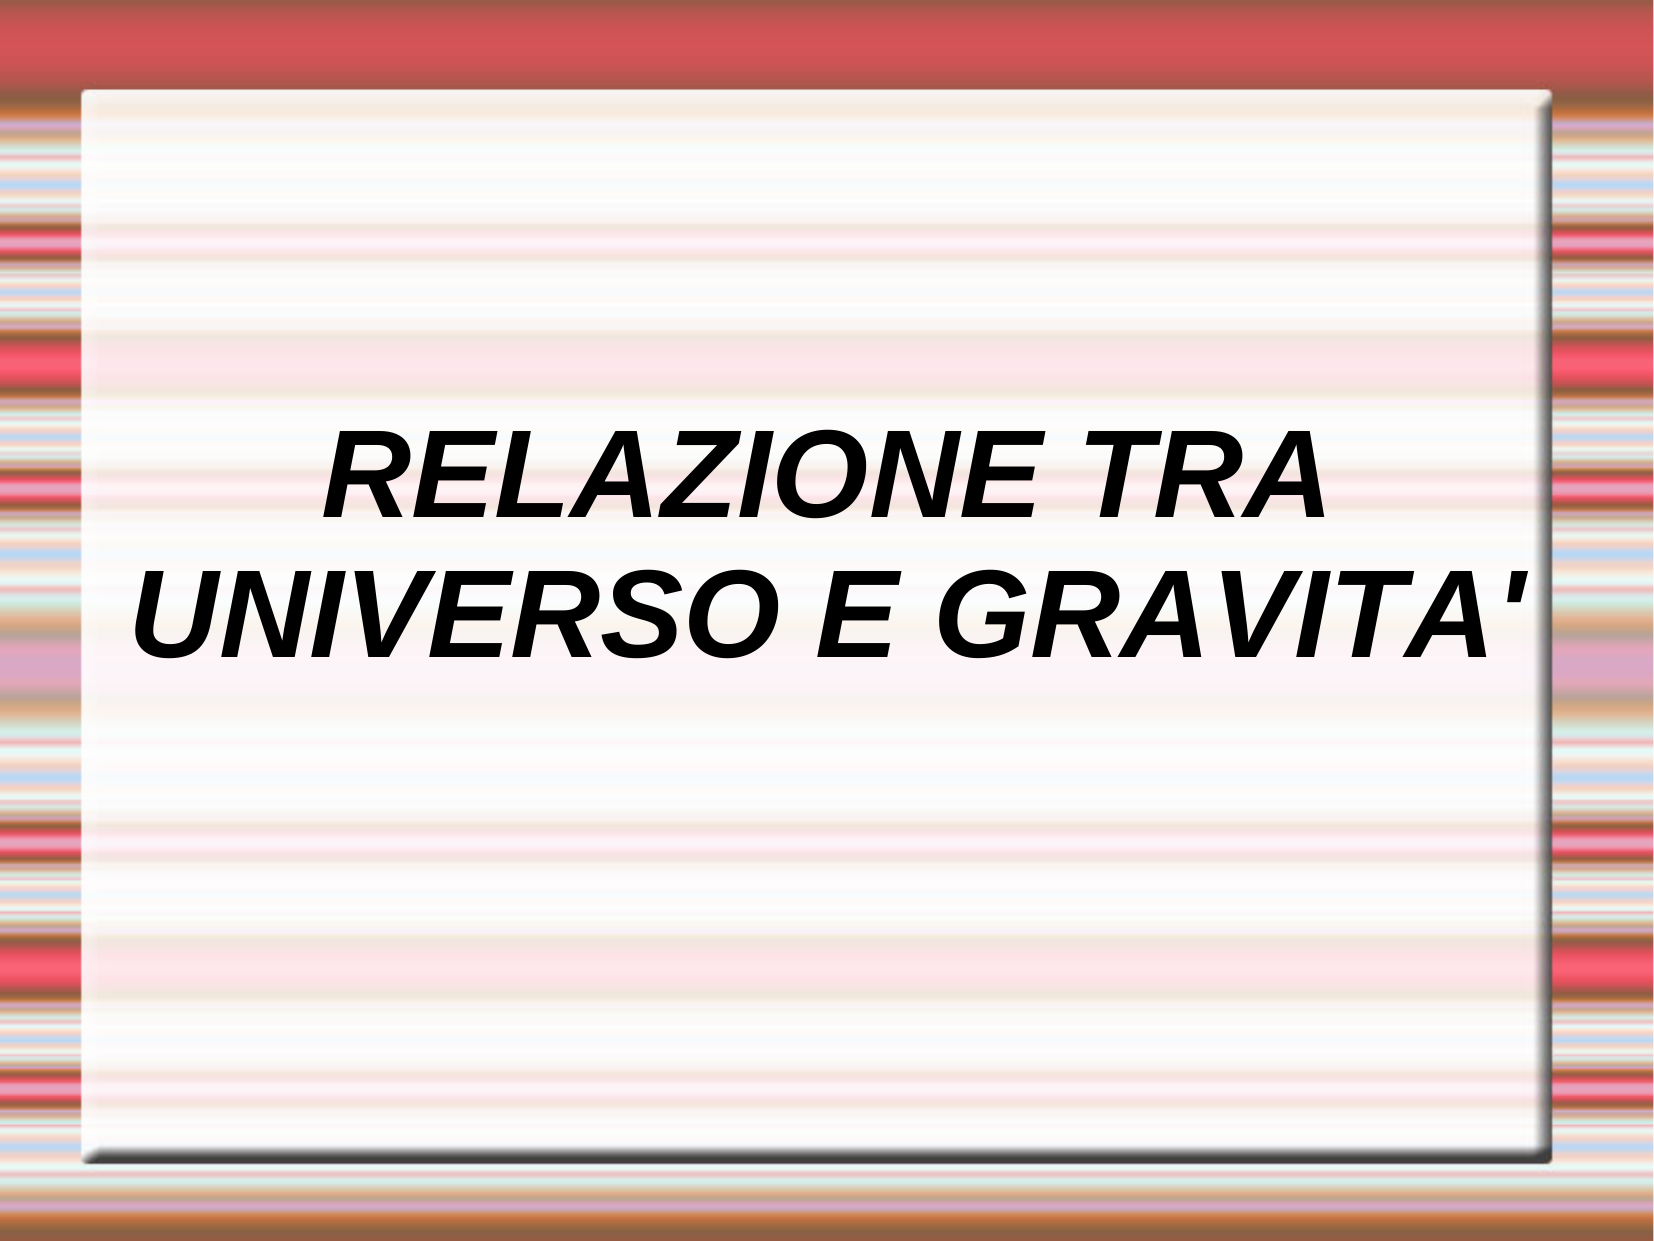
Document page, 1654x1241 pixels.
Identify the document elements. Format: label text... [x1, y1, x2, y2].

title RELAZIONE TRA UNIVERSO E GRAVITA' [121, 0, 1534, 1058]
subtitle [134, 350, 1516, 1132]
picture [0, 0, 1654, 1241]
